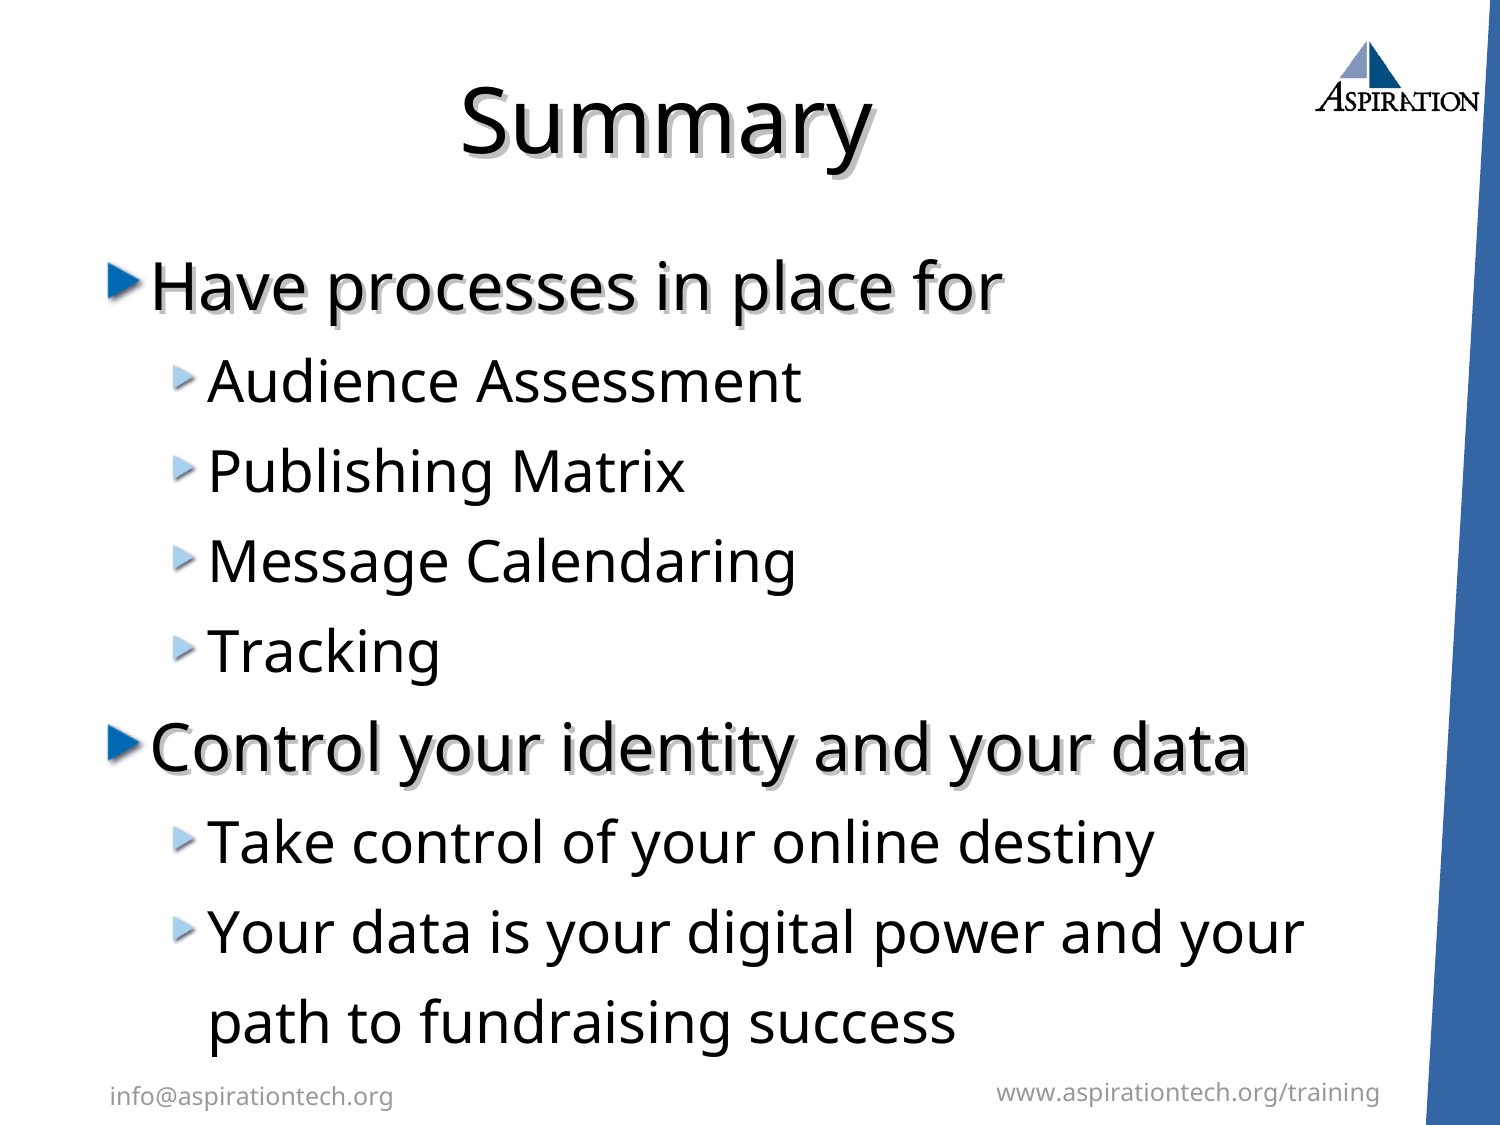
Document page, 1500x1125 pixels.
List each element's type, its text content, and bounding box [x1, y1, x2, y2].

title Summary [49, 19, 1284, 206]
picture [1315, 41, 1480, 120]
list Have processes in place for Audience Assessment Publishing Matrix Message Calendaring Tracking Control your identity and your data Take control of your online destiny Your data is your digital power and your path to fundraising success [49, 238, 1447, 1056]
